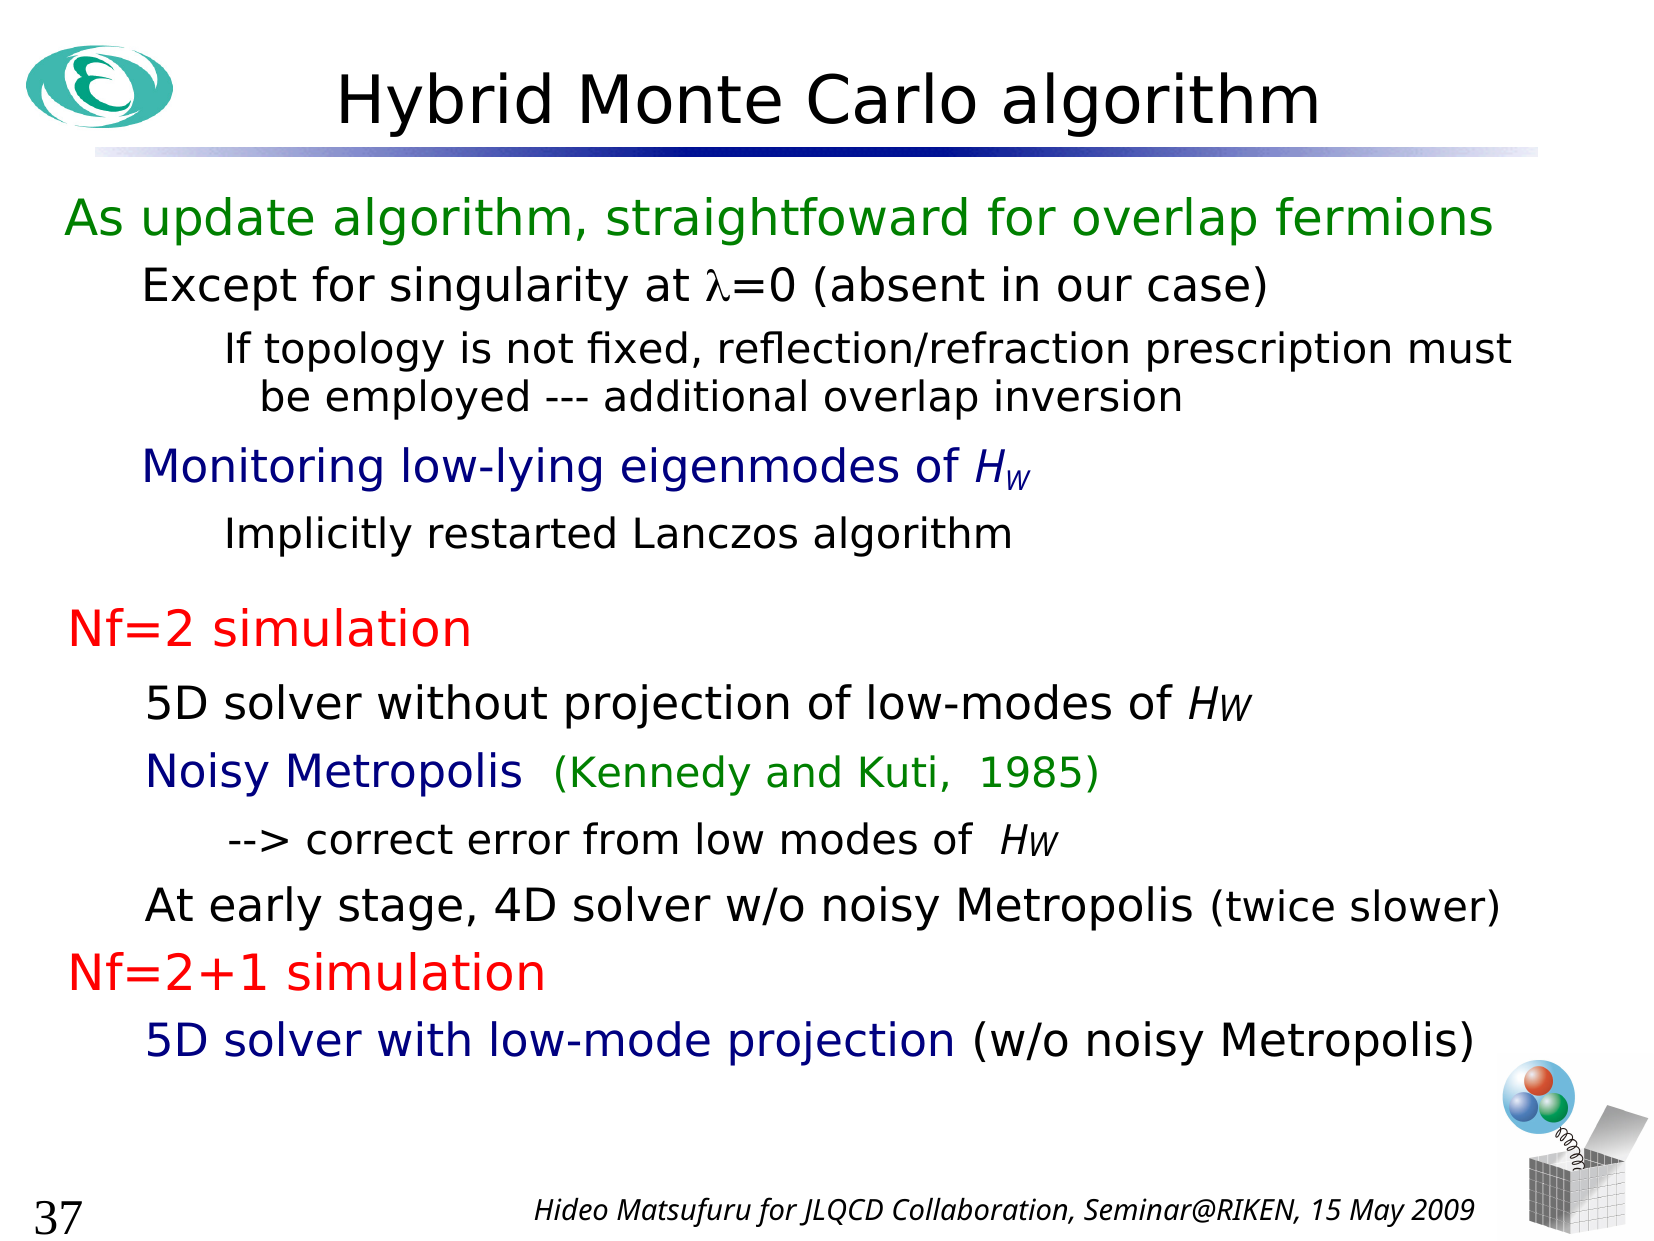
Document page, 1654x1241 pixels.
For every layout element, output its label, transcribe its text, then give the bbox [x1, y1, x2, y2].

picture [20, 37, 179, 136]
list As update algorithm, straightfoward for overlap fermions Except for singularity at =0 (absent in our case) If topology is not fixed, reflection/refraction prescription must be employed --- additional overlap inversion Monitoring low-lying eigenmodes of HW Implicitly restarted Lanczos algorithm [46, 189, 1559, 750]
picture [1497, 1053, 1654, 1241]
list Nf=2 simulation 5D solver without projection of low-modes of HW Noisy Metropolis (Kennedy and Kuti, 1985) --> correct error from low modes of HW At early stage, 4D solver w/o noisy Metropolis (twice slower) Nf=2+1 simulation 5D solver with low-mode projection (w/o noisy Metropolis) [50, 600, 1625, 1076]
title Hybrid Monte Carlo algorithm [205, 47, 1454, 154]
picture [95, 147, 1538, 157]
